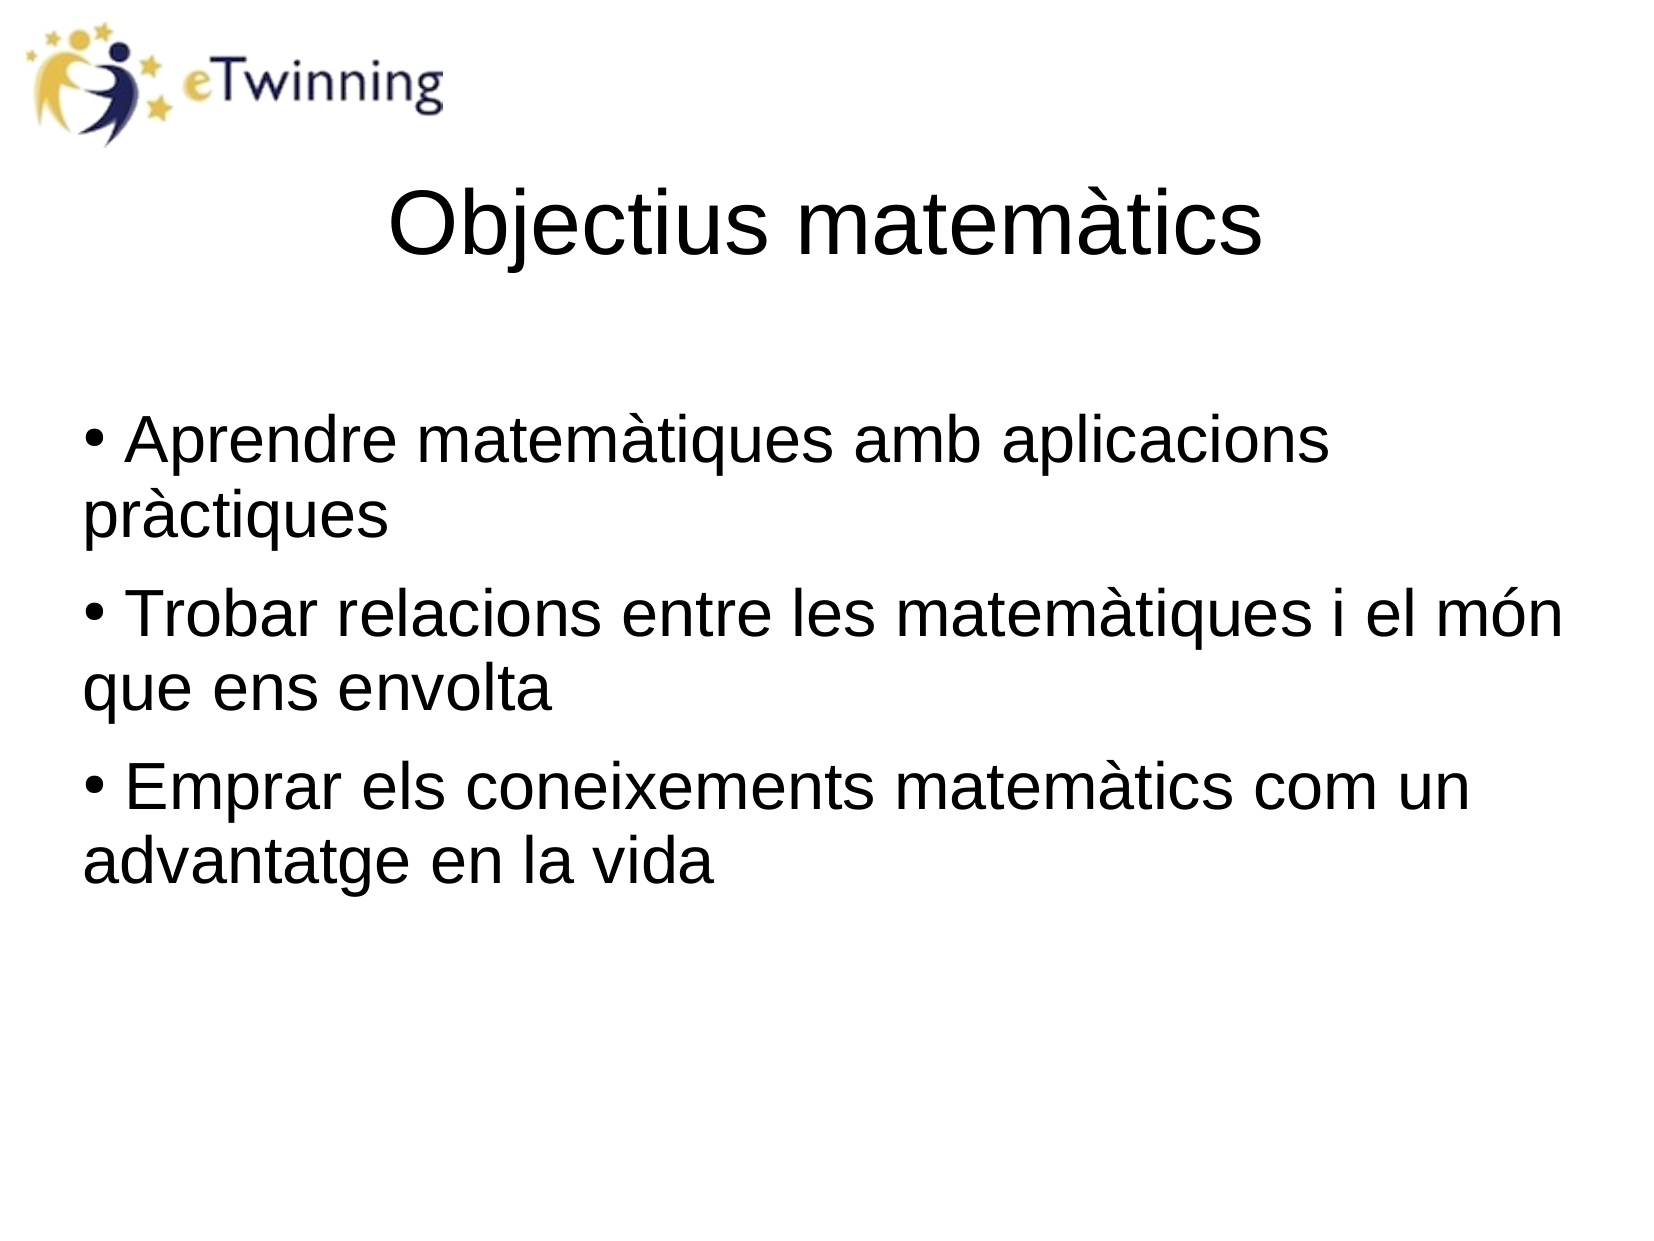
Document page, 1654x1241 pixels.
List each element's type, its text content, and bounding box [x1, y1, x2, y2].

subtitle Aprendre matemàtiques amb aplicacions pràctiques Trobar relacions entre les matemàtiques i el món que ens envolta Emprar els coneixements matemàtics com un advantatge en la vida [82, 290, 1571, 1109]
picture [26, 20, 443, 148]
title Objectius matemàtics [82, 139, 1571, 290]
